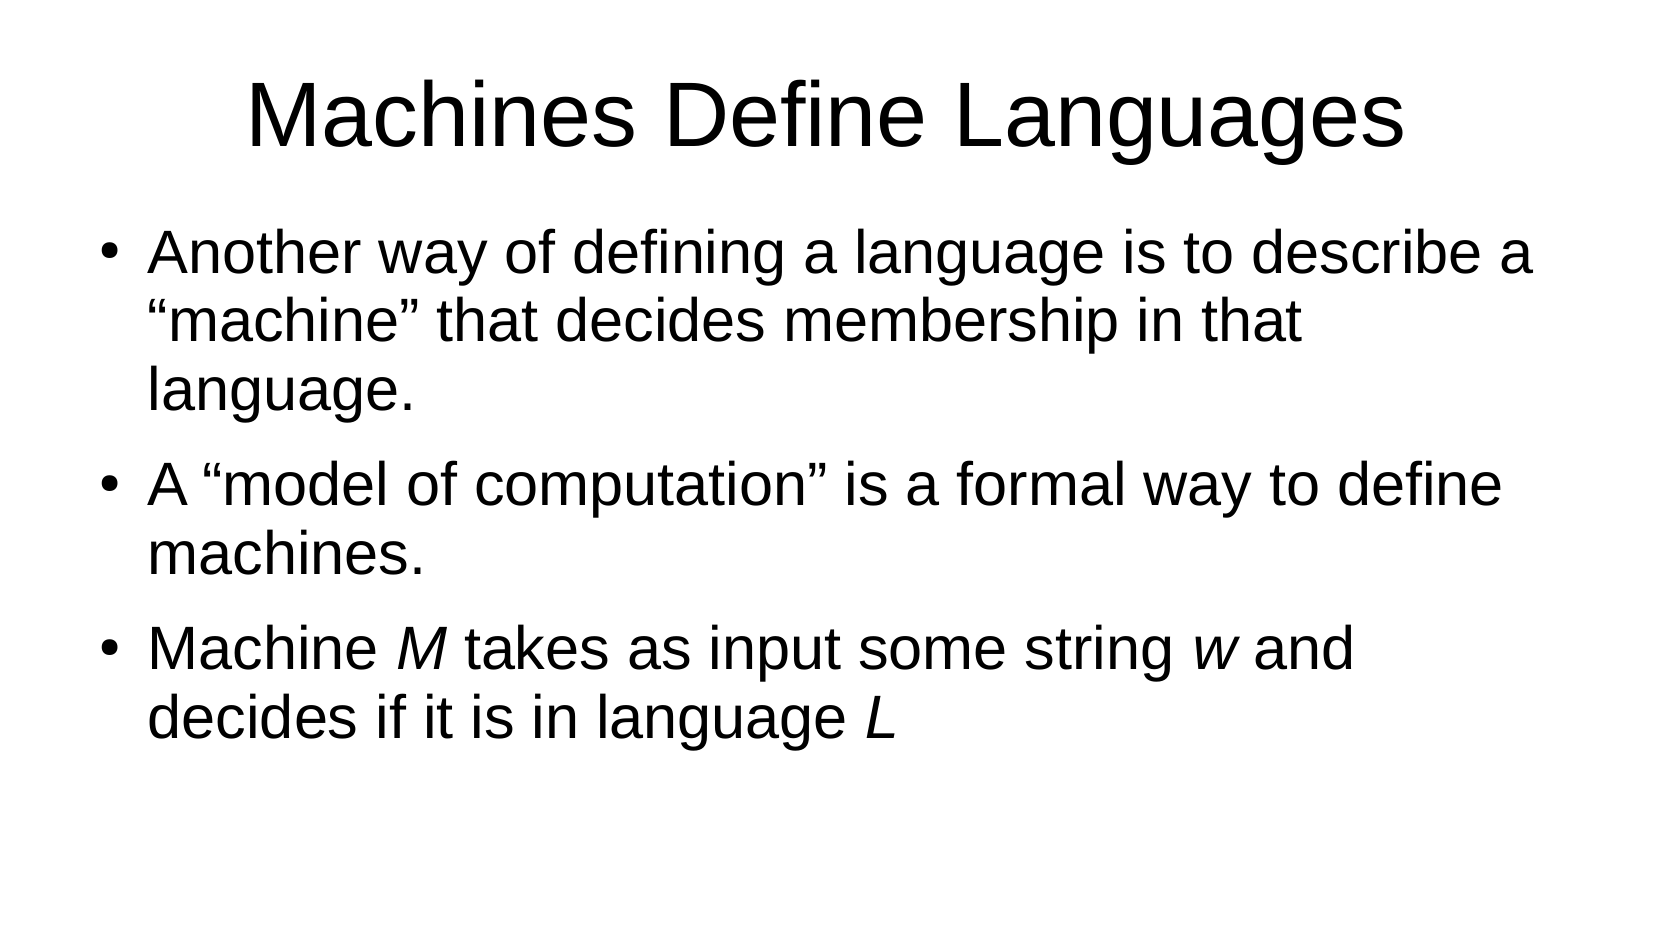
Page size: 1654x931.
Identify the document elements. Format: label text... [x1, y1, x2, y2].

list Another way of defining a language is to describe a “machine” that decides membership in that language. A “model of computation” is a formal way to define machines. Machine M takes as input some string w and decides if it is in language L [82, 217, 1571, 758]
title Machines Define Languages [82, 37, 1571, 193]
